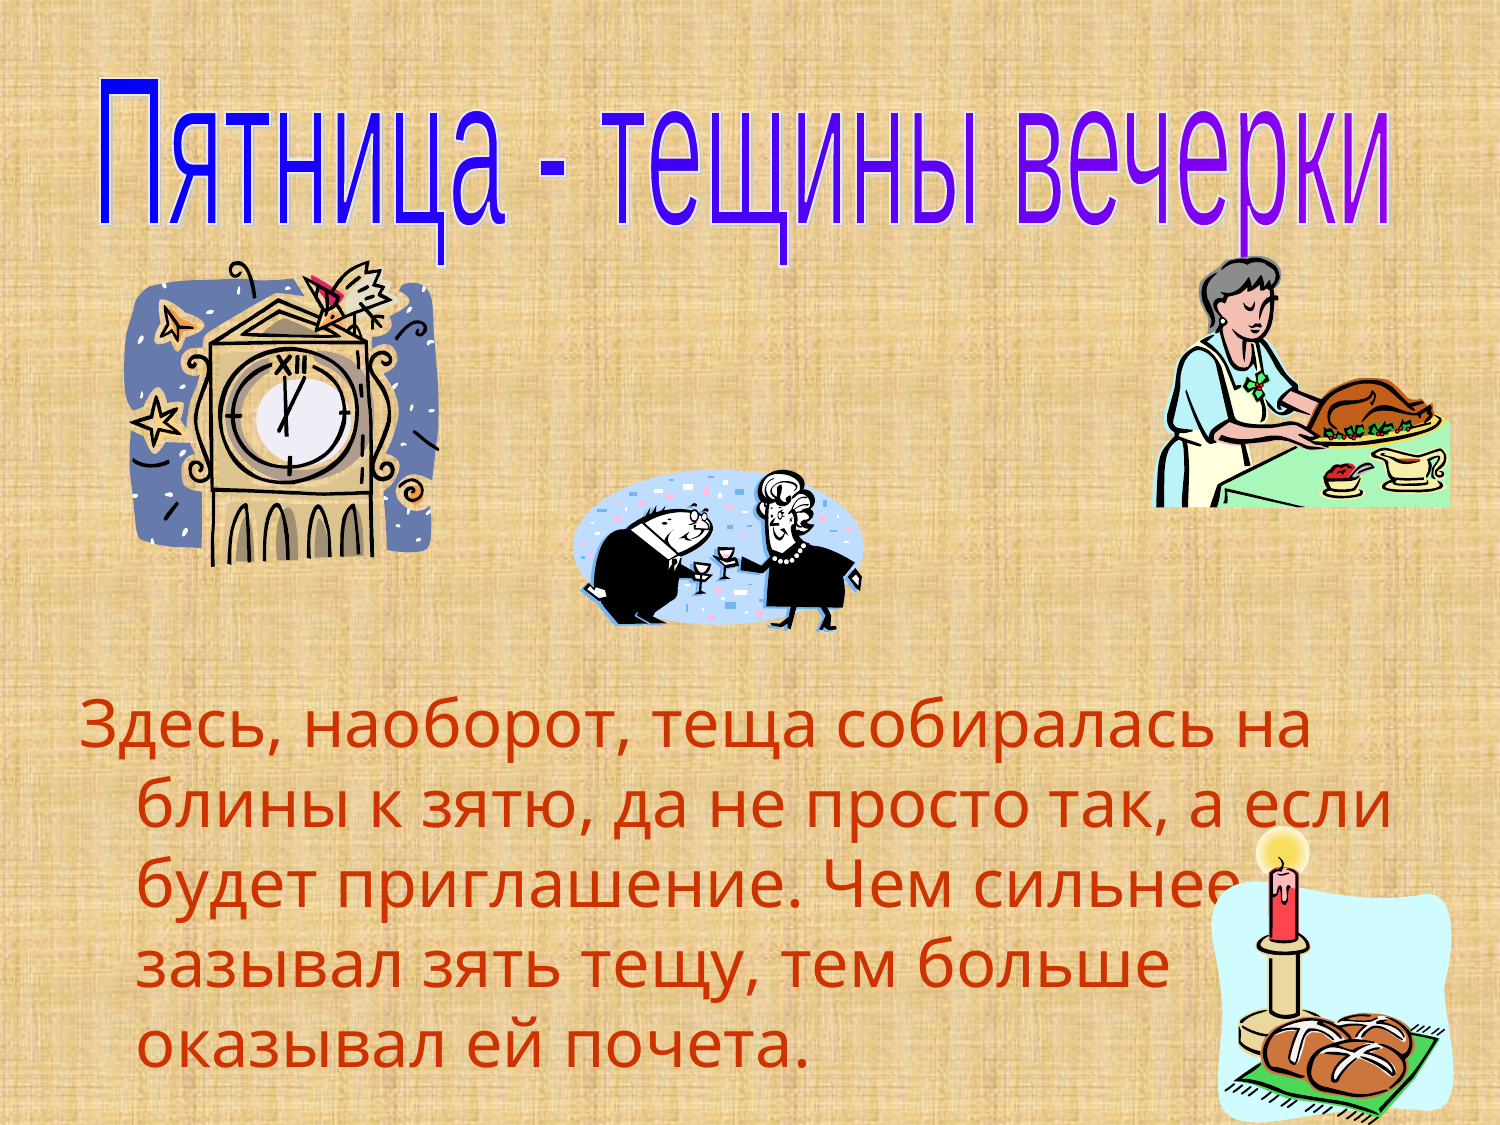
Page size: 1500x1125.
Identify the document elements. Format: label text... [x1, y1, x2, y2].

text_box Пятница - тещины вечерки [539, 159, 566, 177]
text_box Пятница - тещины вечерки [1017, 111, 1062, 225]
text_box Пятница - тещины вечерки [1343, 111, 1388, 225]
text_box Пятница - тещины вечерки [1239, 110, 1287, 255]
text_box Пятница - тещины вечерки [167, 111, 217, 225]
text_box Пятница - тещины вечерки [711, 111, 788, 267]
picture [0, 0, 1500, 1125]
text_box Пятница - тещины вечерки [600, 111, 646, 225]
text_box Пятница - тещины вечерки [1297, 111, 1337, 225]
text_box Пятница - тещины вечерки [1178, 109, 1228, 227]
text_box Пятница - тещины вечерки [395, 111, 446, 267]
text_box Пятница - тещины вечерки [1069, 109, 1119, 227]
text_box Пятница - тещины вечерки [1125, 111, 1167, 225]
text_box Пятница - тещины вечерки [913, 111, 956, 225]
text_box Пятница - тещины вечерки [965, 111, 975, 225]
text_box Пятница - тещины вечерки [278, 111, 323, 225]
text_box Пятница - тещины вечерки [650, 109, 700, 227]
text_box Пятница - тещины вечерки [336, 111, 381, 225]
list Здесь, наоборот, теща собиралась на блины к зятю, да не просто так, а если будет приглашение. Чем сильнее зазывал зять тещу, тем больше оказывал ей почета. [64, 479, 1415, 1093]
text_box Пятница - тещины вечерки [452, 109, 506, 227]
text_box Пятница - тещины вечерки [100, 78, 159, 225]
text_box Пятница - тещины вечерки [797, 111, 842, 225]
text_box Пятница - тещины вечерки [225, 111, 270, 225]
text_box Пятница - тещины вечерки [855, 111, 900, 225]
